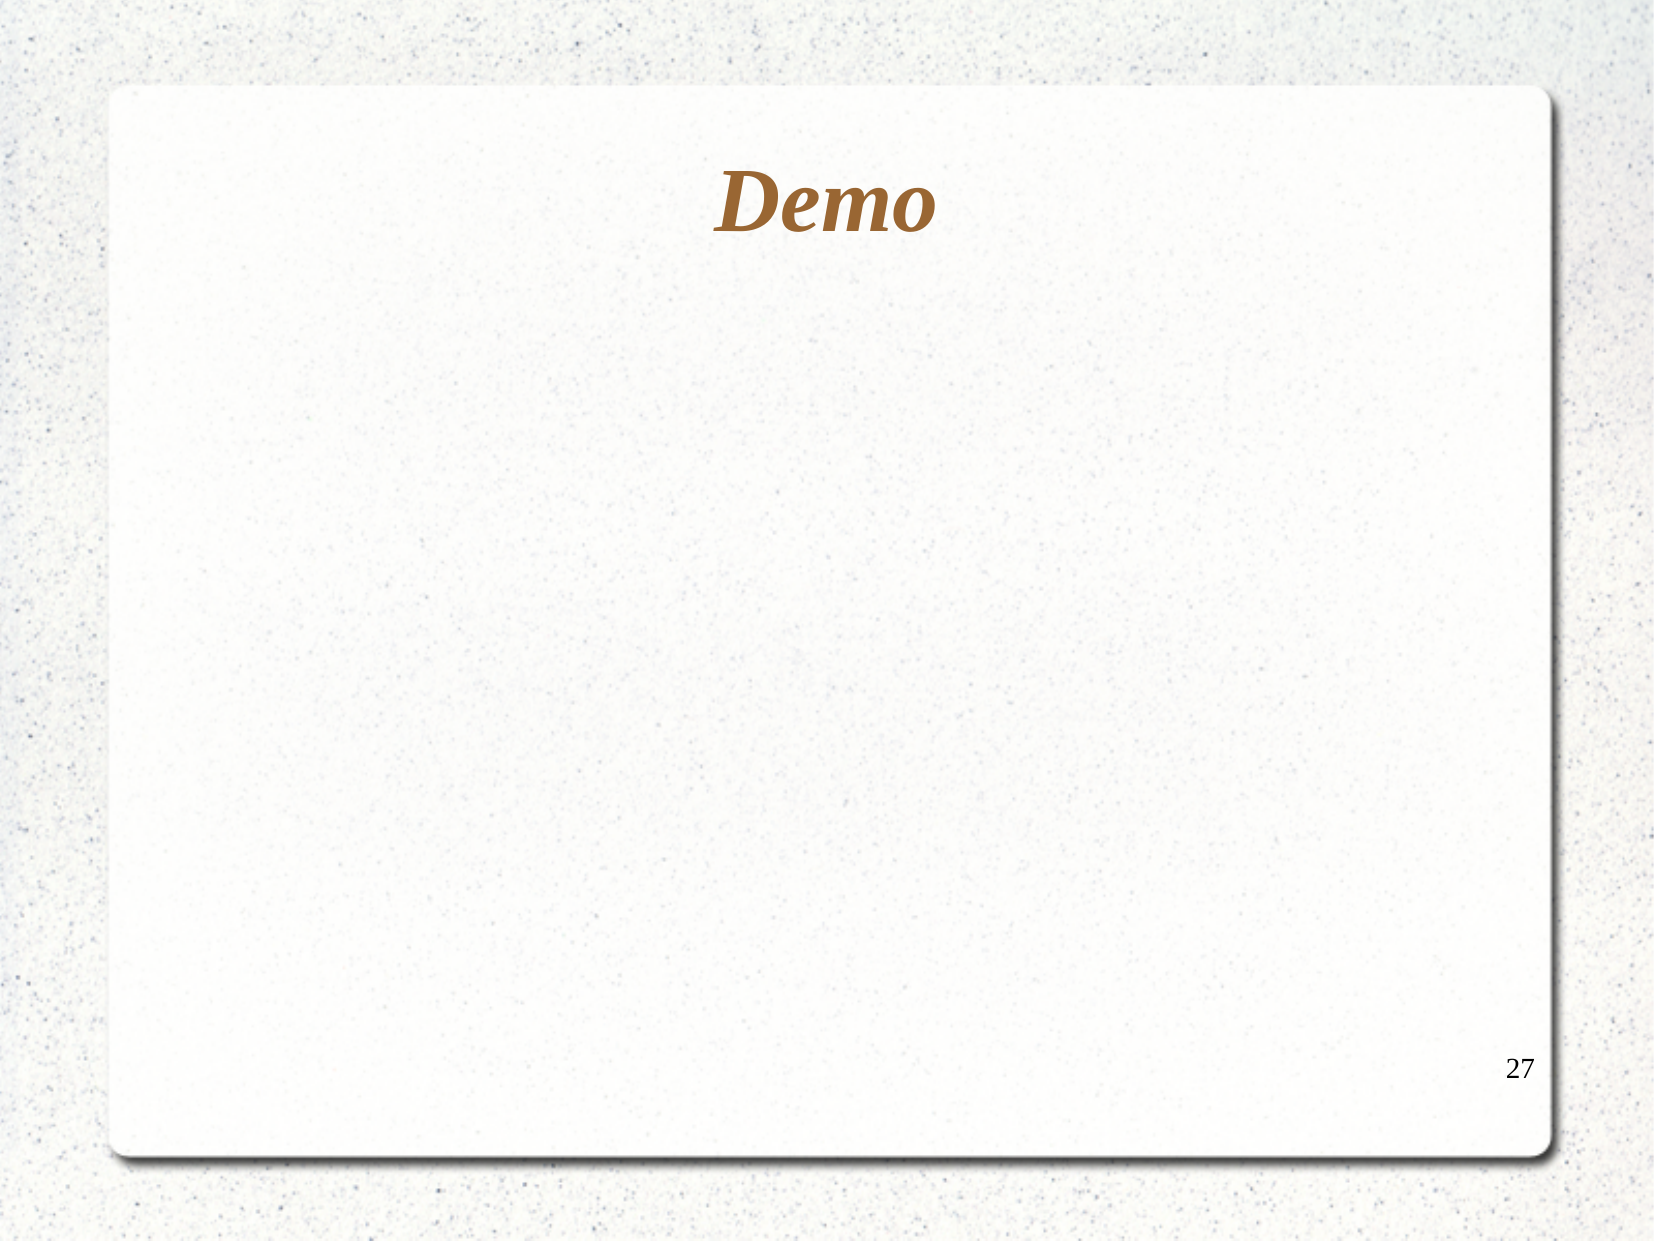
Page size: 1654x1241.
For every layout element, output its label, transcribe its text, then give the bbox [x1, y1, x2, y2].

picture [0, 0, 1654, 1241]
title Demo [118, 104, 1536, 297]
